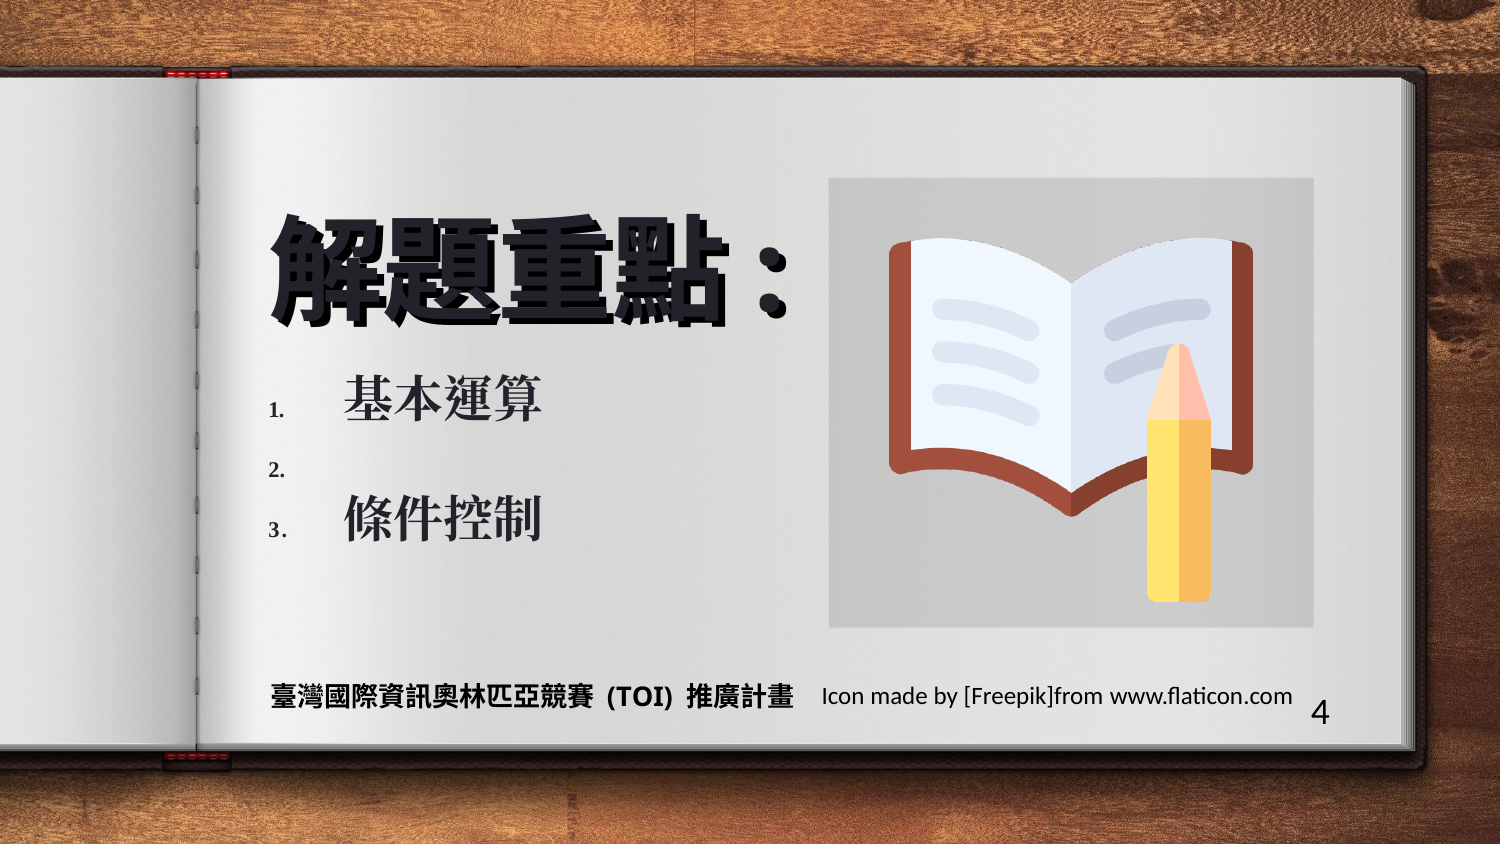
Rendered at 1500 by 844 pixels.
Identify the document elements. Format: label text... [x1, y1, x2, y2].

text_box Icon made by [Freepik]from www.flaticon.com [807, 672, 1367, 717]
text_box [1295, 672, 1386, 737]
subtitle 基本運算 條件控制 [253, 352, 807, 656]
picture [889, 238, 1253, 602]
text_box [829, 178, 1314, 628]
title 解題重點: [253, 158, 784, 350]
